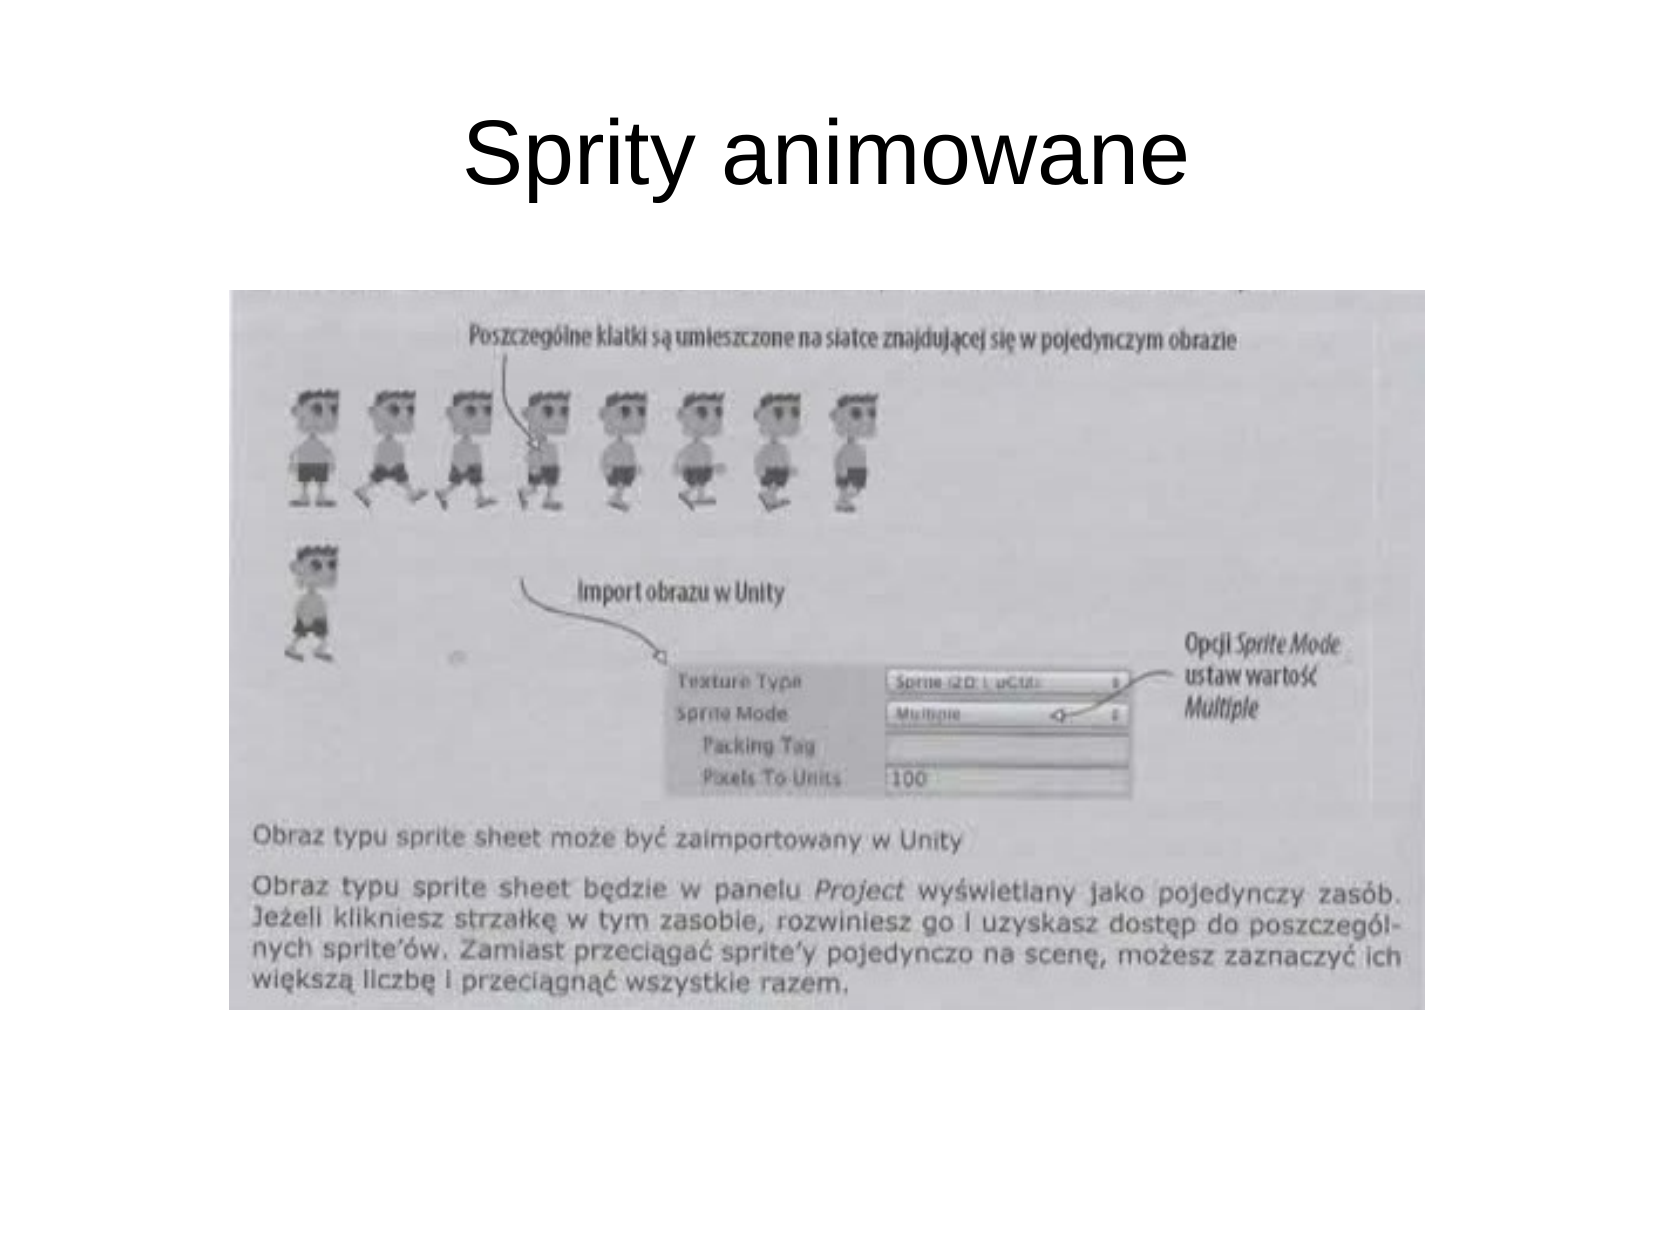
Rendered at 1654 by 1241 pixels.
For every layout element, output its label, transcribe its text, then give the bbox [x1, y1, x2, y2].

picture [229, 290, 1425, 1010]
title Sprity animowane [82, 49, 1571, 257]
